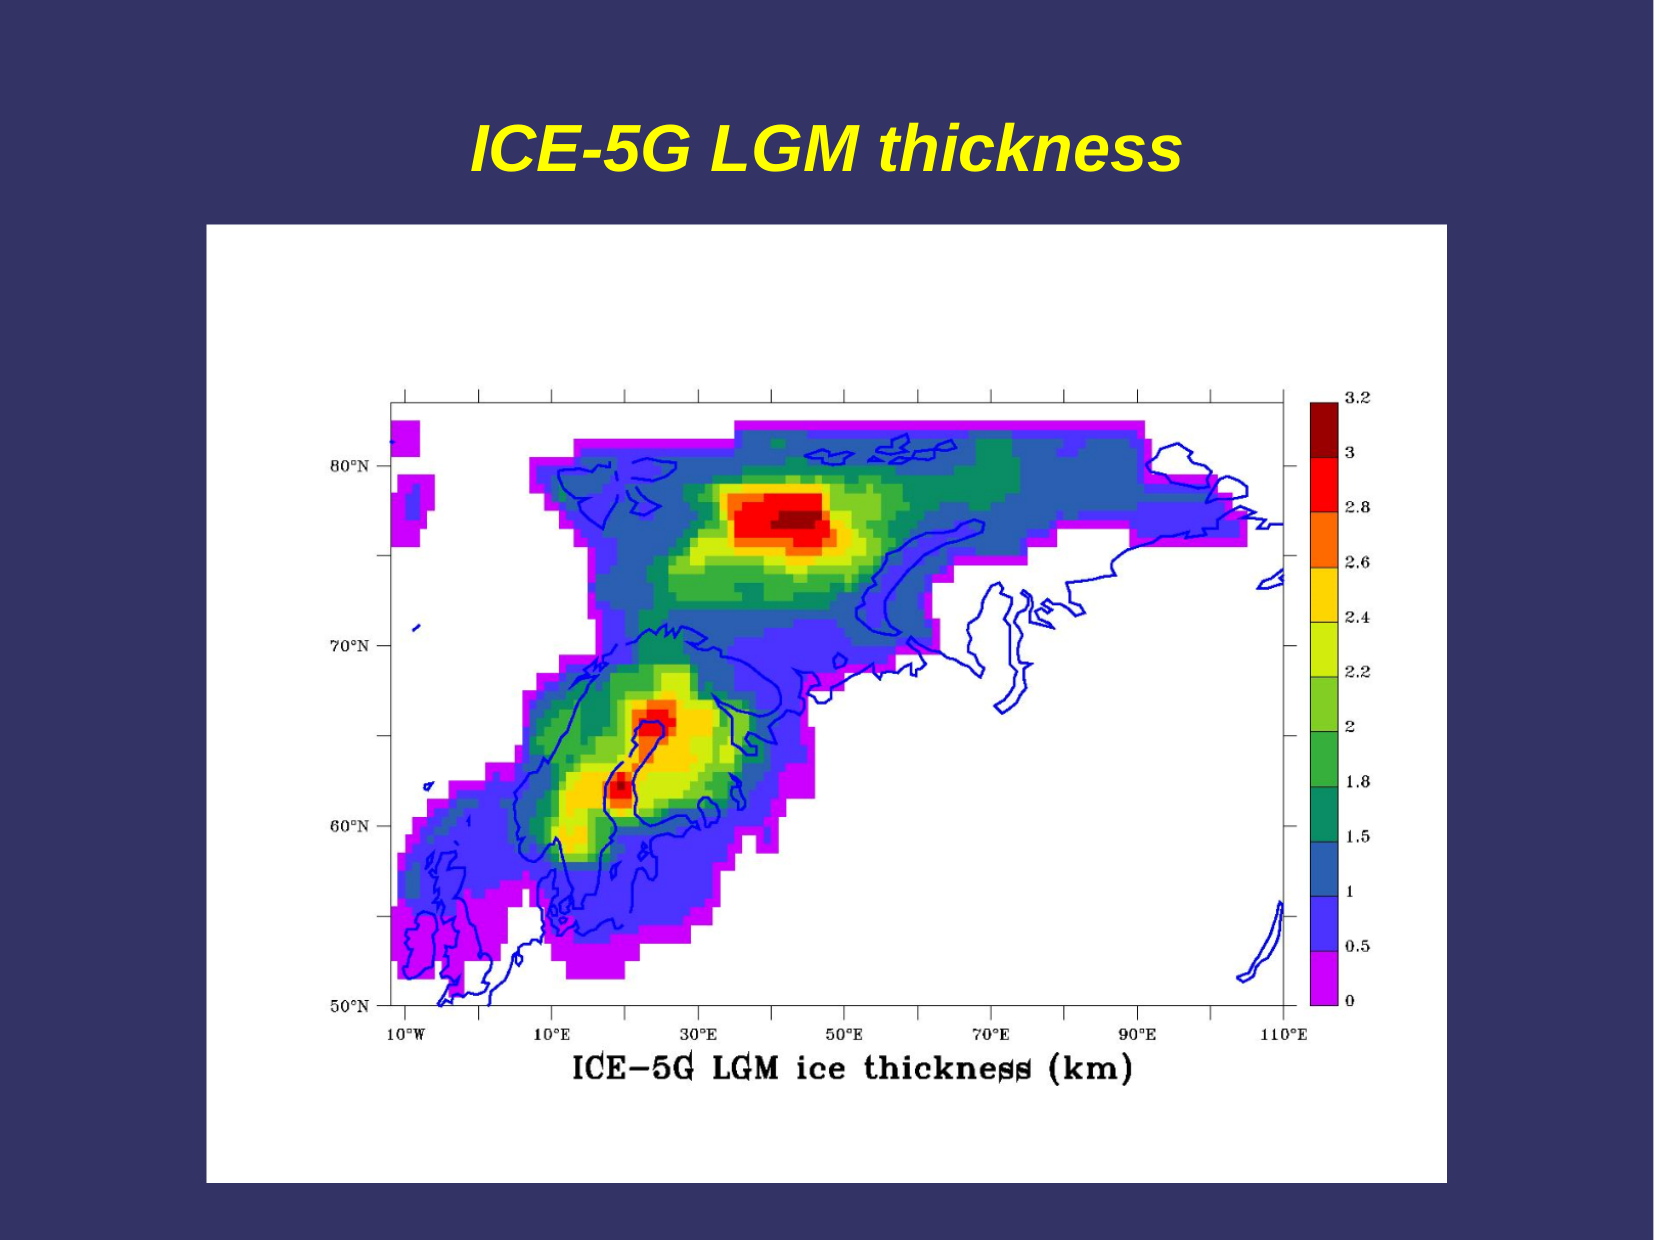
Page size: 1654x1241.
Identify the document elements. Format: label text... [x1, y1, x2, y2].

title ICE-5G LGM thickness [121, 49, 1534, 250]
picture [206, 224, 1447, 1183]
